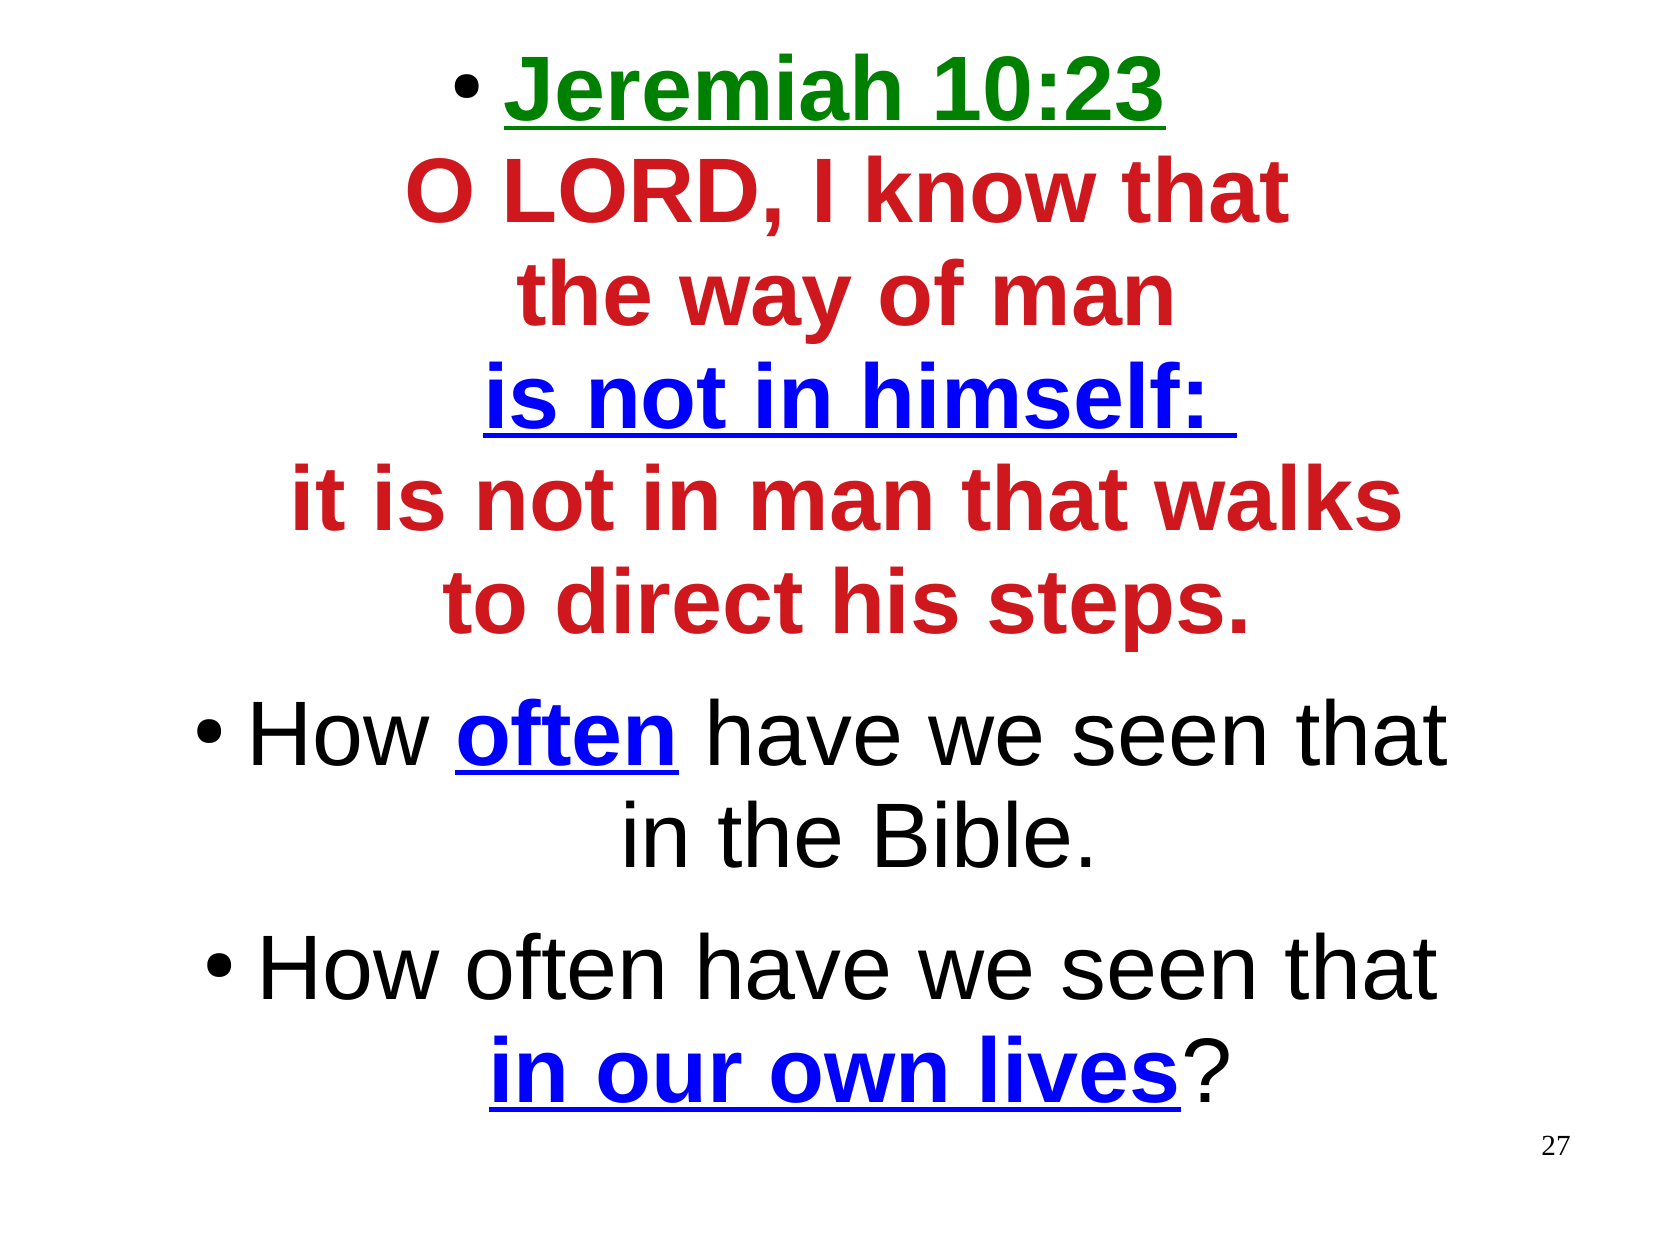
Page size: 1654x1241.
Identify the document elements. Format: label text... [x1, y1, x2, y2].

list Jeremiah 10:23 O LORD, I know that the way of man is not in himself: it is not in man that walks to direct his steps. How often have we seen that in the Bible. How often have we seen that in our own lives? [37, 37, 1613, 1238]
